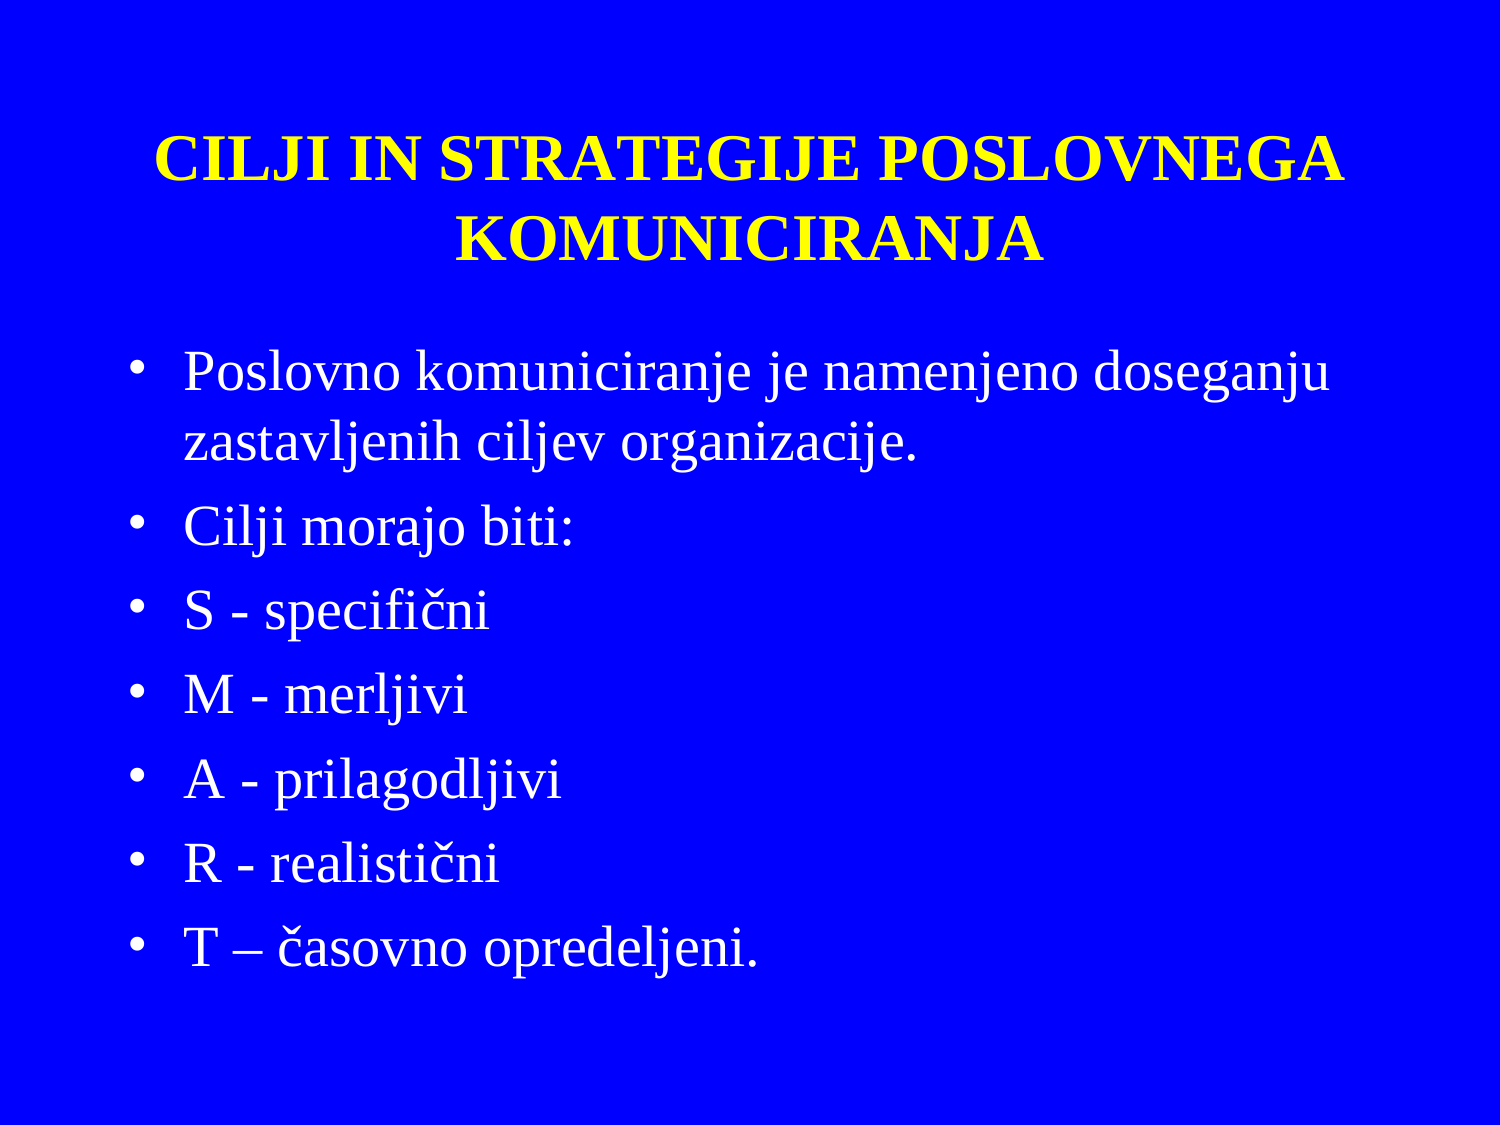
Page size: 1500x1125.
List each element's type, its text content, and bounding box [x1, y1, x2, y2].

title CILJI IN STRATEGIJE POSLOVNEGA KOMUNICIRANJA [112, 99, 1388, 288]
list Poslovno komuniciranje je namenjeno doseganju zastavljenih ciljev organizacije. Cilji morajo biti: S - specifični M - merljivi A - prilagodljivi R - realistični T – časovno opredeljeni. [112, 324, 1388, 1001]
